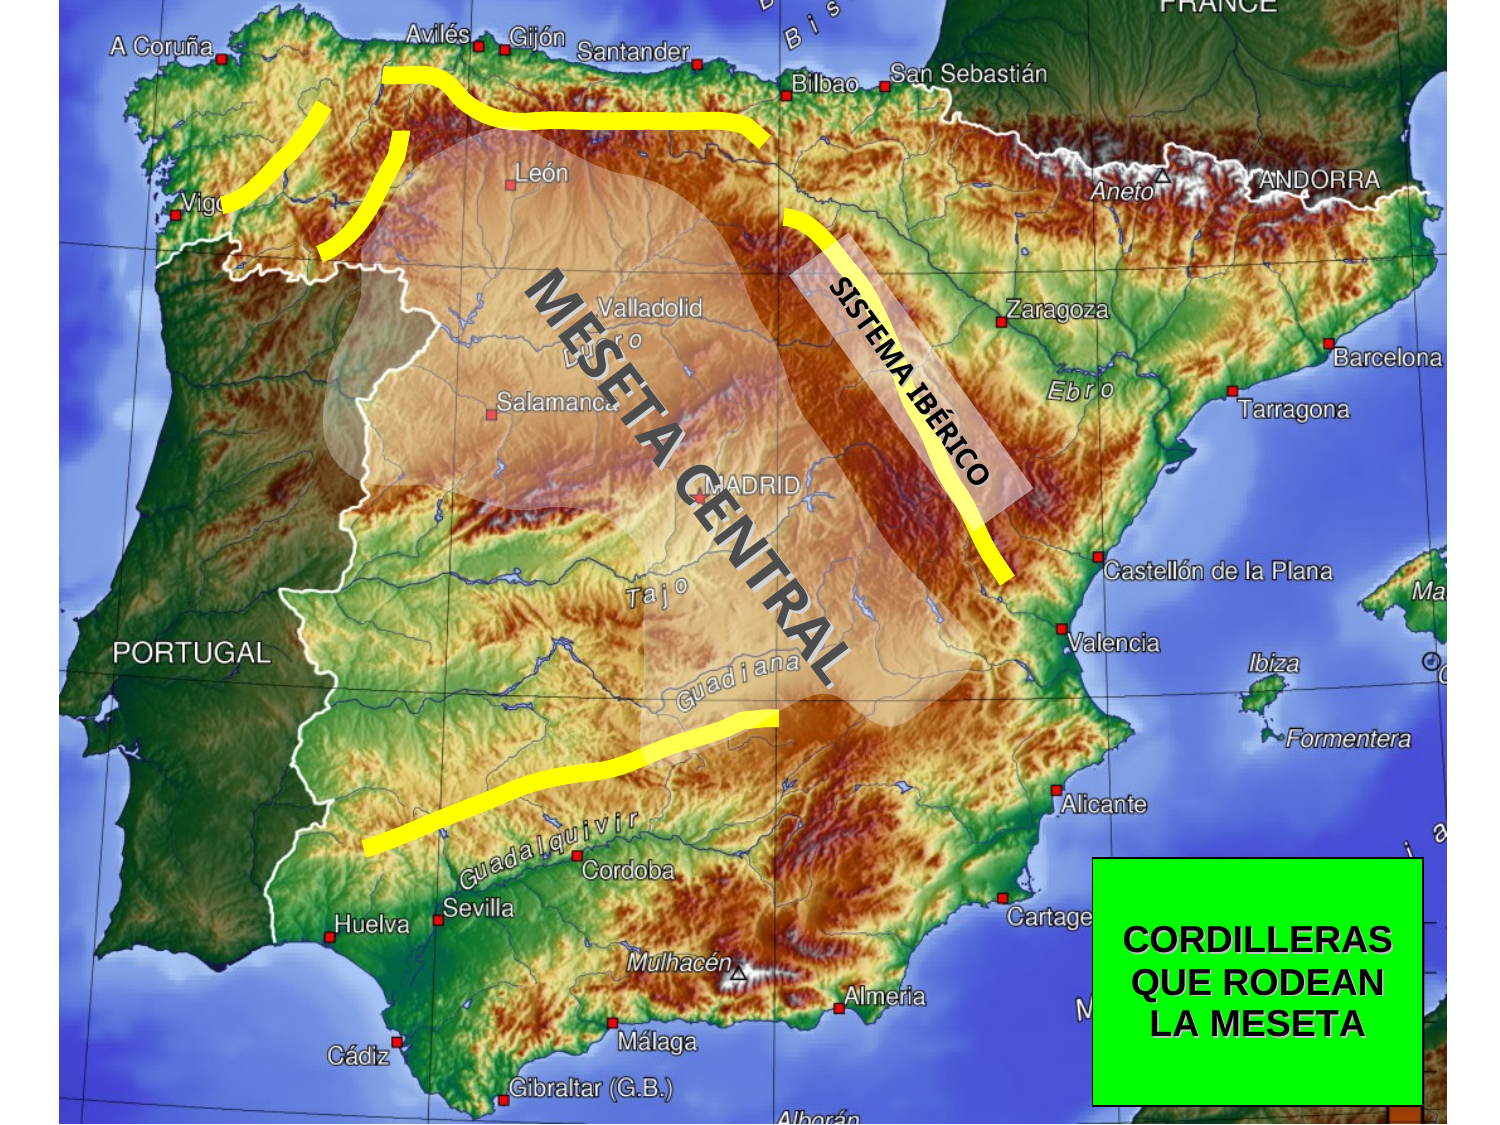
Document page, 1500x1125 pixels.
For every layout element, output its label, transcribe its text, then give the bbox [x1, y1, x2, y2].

picture [59, 0, 1447, 1124]
text_box SISTEMA IBÉRICO [789, 232, 1034, 532]
text_box [322, 126, 975, 768]
text_box CORDILLERAS QUE RODEAN LA MESETA [1092, 857, 1424, 1106]
text_box MESETA CENTRAL [768, 694, 869, 768]
